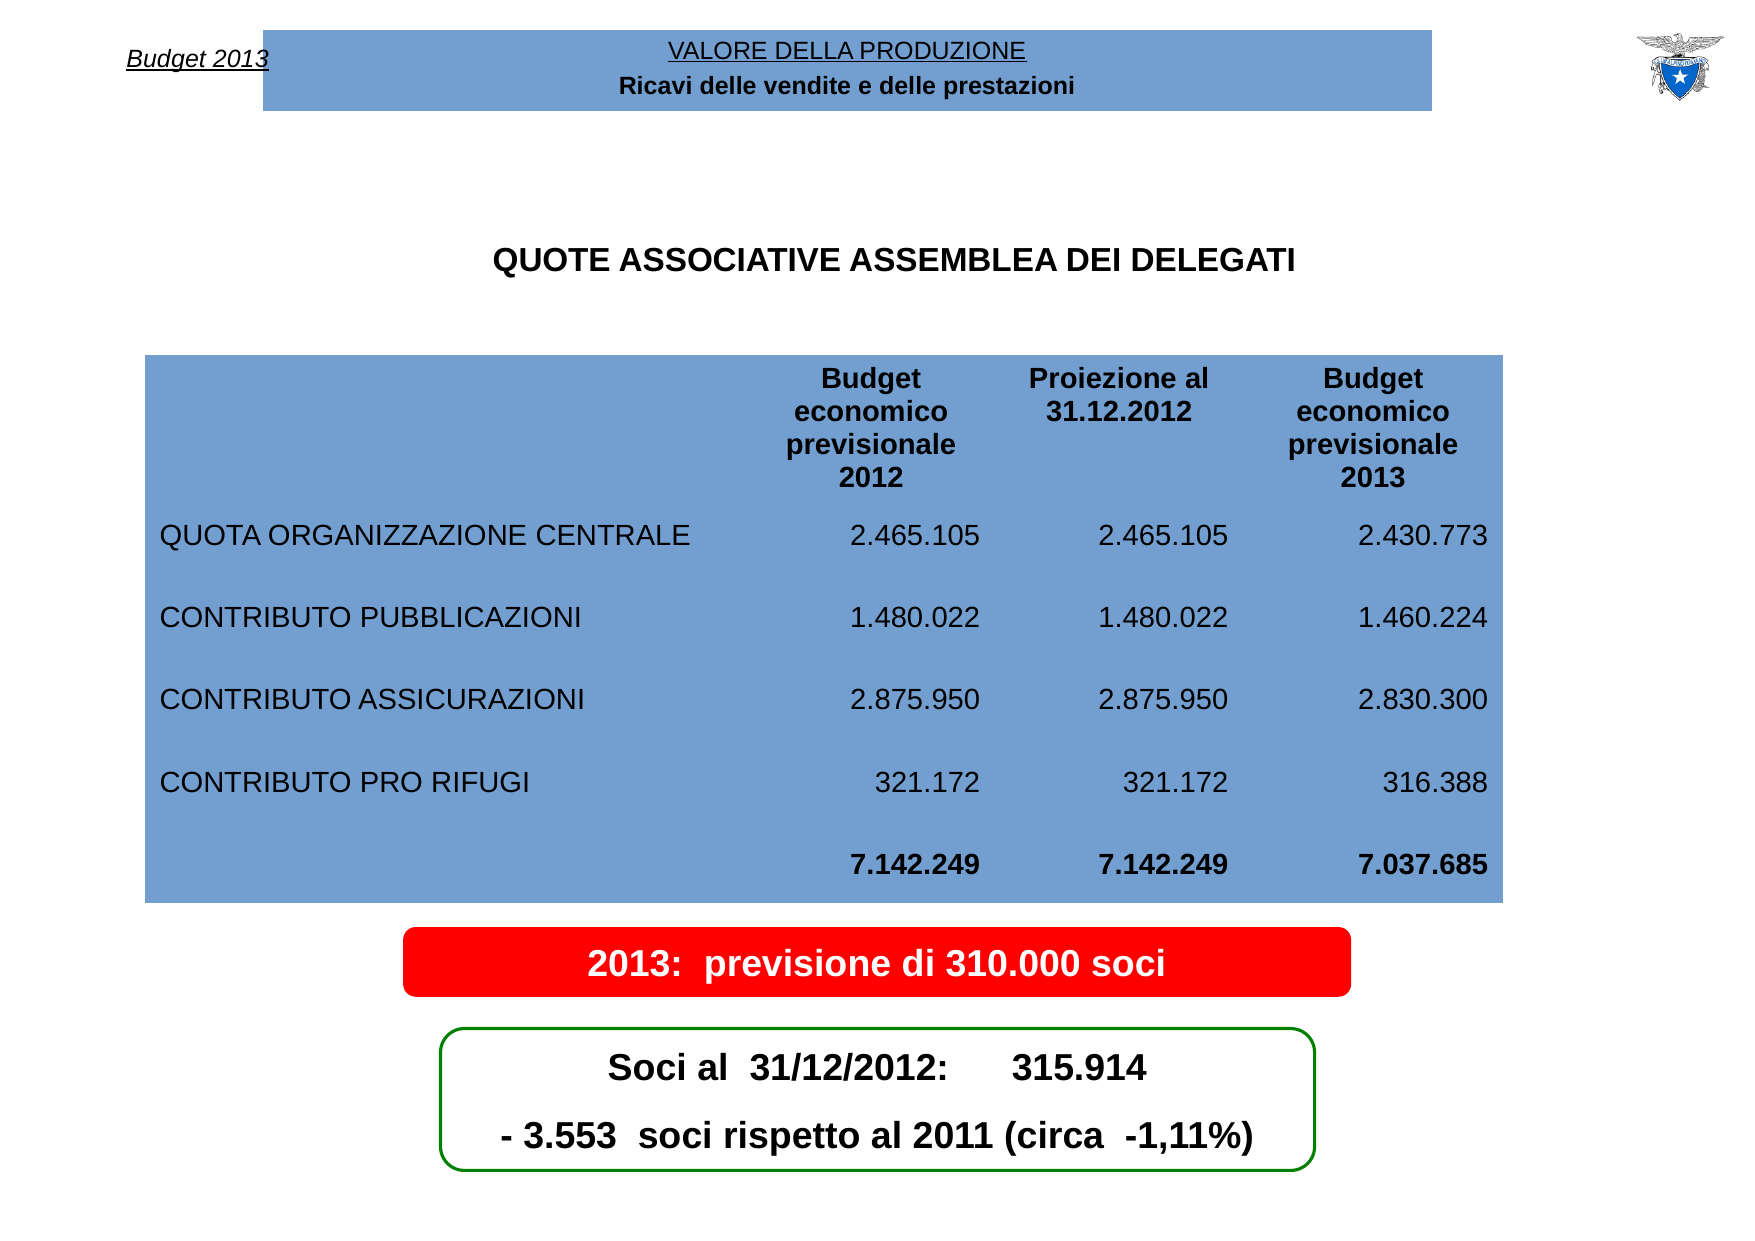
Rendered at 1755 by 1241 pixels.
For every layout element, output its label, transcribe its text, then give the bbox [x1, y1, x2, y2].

table_cell QUOTA ORGANIZZAZIONE CENTRALE [145, 511, 747, 594]
text_box Budget 2013 [50, 35, 346, 82]
table_cell 2.430.773 [1243, 511, 1503, 594]
table_header Budget economico previsionale 2012 [747, 355, 995, 511]
table_cell 1.460.224 [1243, 594, 1503, 676]
table_cell 1.480.022 [995, 594, 1243, 676]
text_box Soci al 31/12/2012: 315.914 - 3.553 soci rispetto al 2011 (circa -1,11%) [440, 1028, 1315, 1171]
table_cell 321.172 [747, 758, 995, 840]
table_header VALORE DELLA PRODUZIONE Ricavi delle vendite e delle prestazioni [263, 30, 1432, 111]
table_cell CONTRIBUTO PUBBLICAZIONI [145, 594, 747, 676]
text_box QUOTE ASSOCIATIVE ASSEMBLEA DEI DELEGATI [404, 230, 1385, 286]
table_header Budget economico previsionale 2013 [1243, 355, 1503, 511]
table_cell CONTRIBUTO PRO RIFUGI [145, 758, 747, 840]
table_cell 2.465.105 [995, 511, 1243, 594]
table_cell CONTRIBUTO ASSICURAZIONI [145, 676, 747, 758]
table_header Proiezione al 31.12.2012 [995, 355, 1243, 511]
table_cell 7.037.685 [1243, 840, 1503, 903]
table_cell 2.465.105 [747, 511, 995, 594]
table_cell 2.875.950 [747, 676, 995, 758]
table_header [145, 355, 747, 511]
table_cell [145, 840, 747, 903]
table_cell 321.172 [995, 758, 1243, 840]
picture [1633, 29, 1728, 108]
table_cell 7.142.249 [995, 840, 1243, 903]
table_cell 2.830.300 [1243, 676, 1503, 758]
table_cell 7.142.249 [747, 840, 995, 903]
table_cell 316.388 [1243, 758, 1503, 840]
text_box 2013: previsione di 310.000 soci [404, 928, 1350, 996]
table_cell 2.875.950 [995, 676, 1243, 758]
table_cell 1.480.022 [747, 594, 995, 676]
